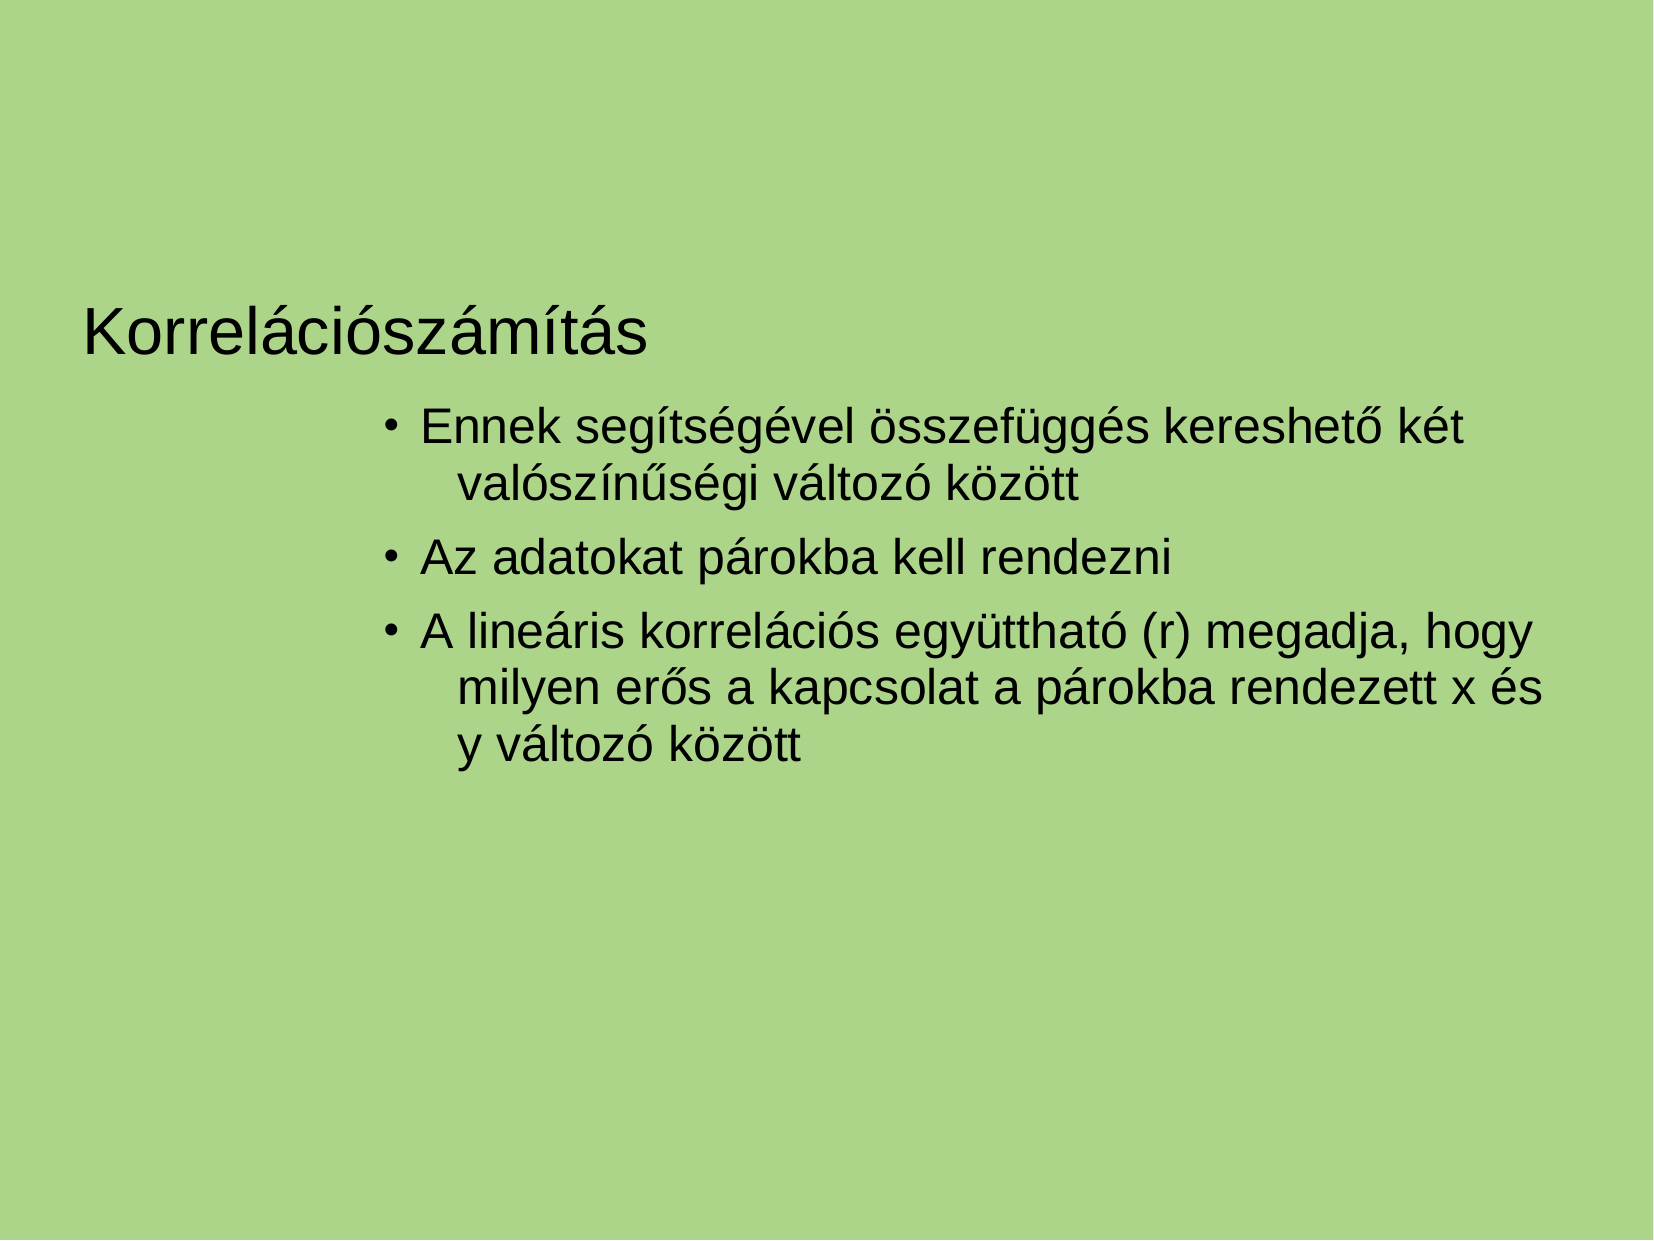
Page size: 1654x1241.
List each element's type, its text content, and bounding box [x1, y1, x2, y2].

list Korrelációszámítás Ennek segítségével összefüggés kereshető két valószínűségi változó között Az adatokat párokba kell rendezni A lineáris korrelációs együttható (r) megadja, hogy milyen erős a kapcsolat a párokba rendezett x és y változó között [82, 290, 1569, 1008]
